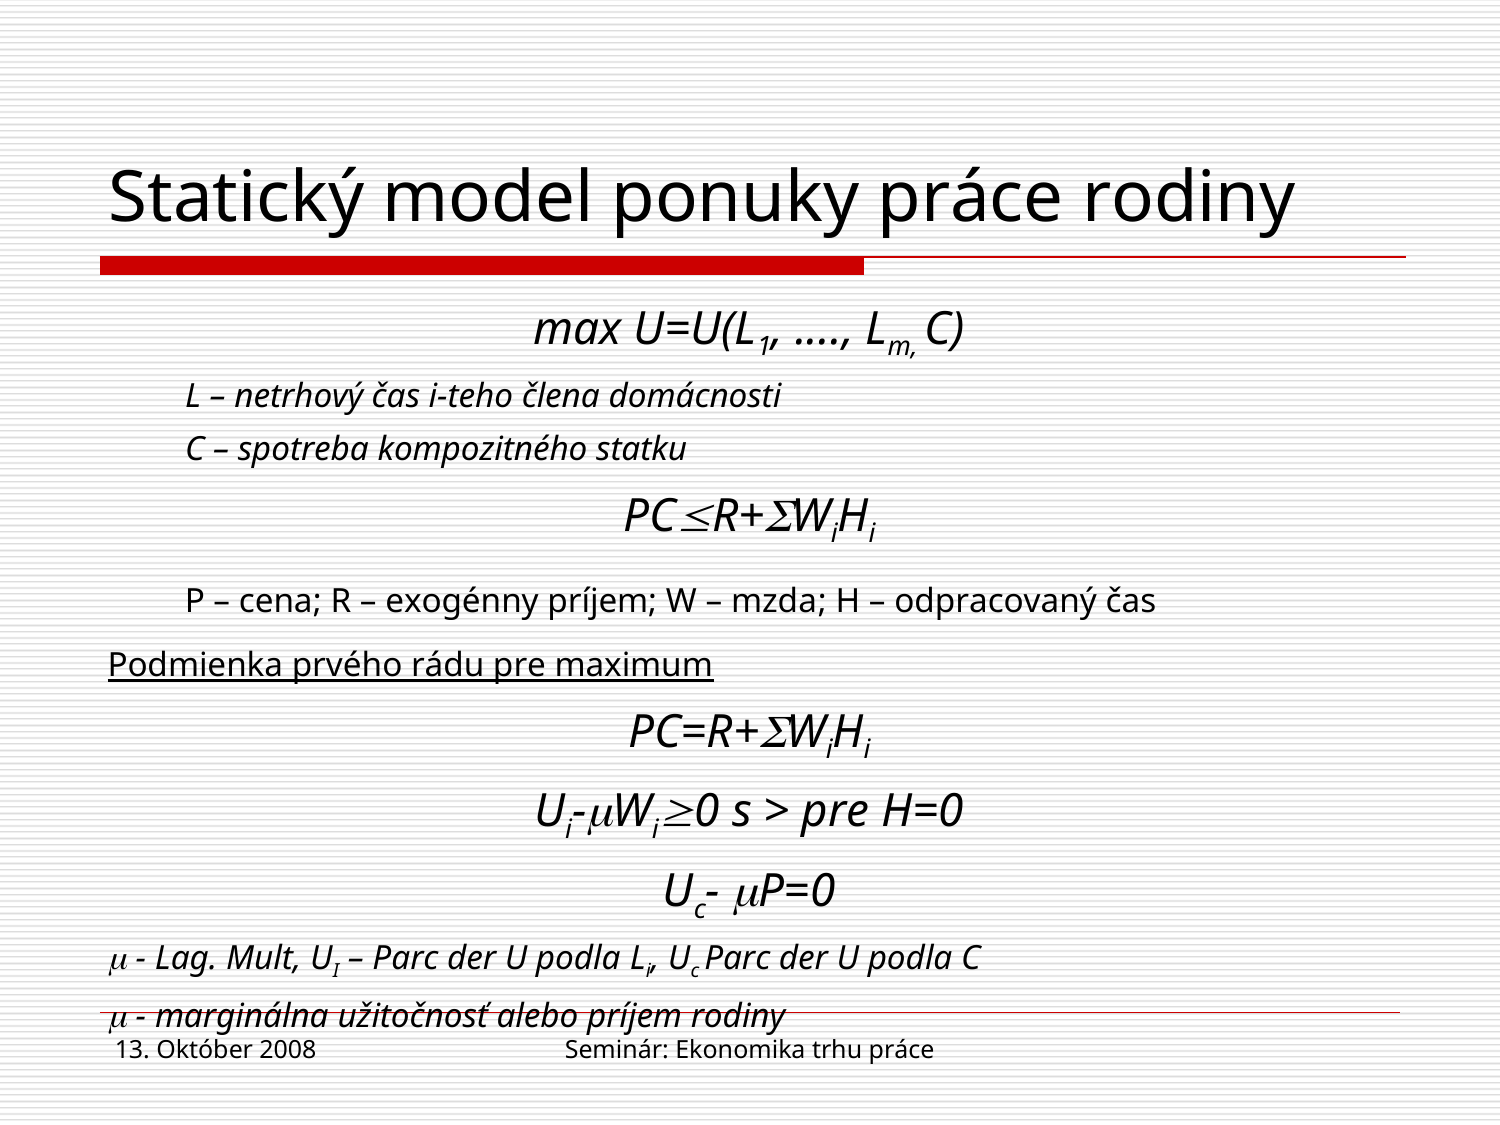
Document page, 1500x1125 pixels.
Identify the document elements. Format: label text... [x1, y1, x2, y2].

list max U=U(L1, ...., Lm, C) L – netrhový čas i-teho člena domácnosti C – spotreba kompozitného statku PCR+WiHi P – cena; R – exogénny príjem; W – mzda; H – odpracovaný čas Podmienka prvého rádu pre maximum PC=R+WiHi Ui-Wi0 s > pre H=0 Uc- P=0  - Lag. Mult, UI – Parc der U podla Li, Uc Parc der U podla C  - marginálna užitočnosť alebo príjem rodiny [92, 287, 1406, 1040]
title Statický model ponuky práce rodiny [94, 49, 1407, 250]
picture [0, 0, 1500, 1125]
